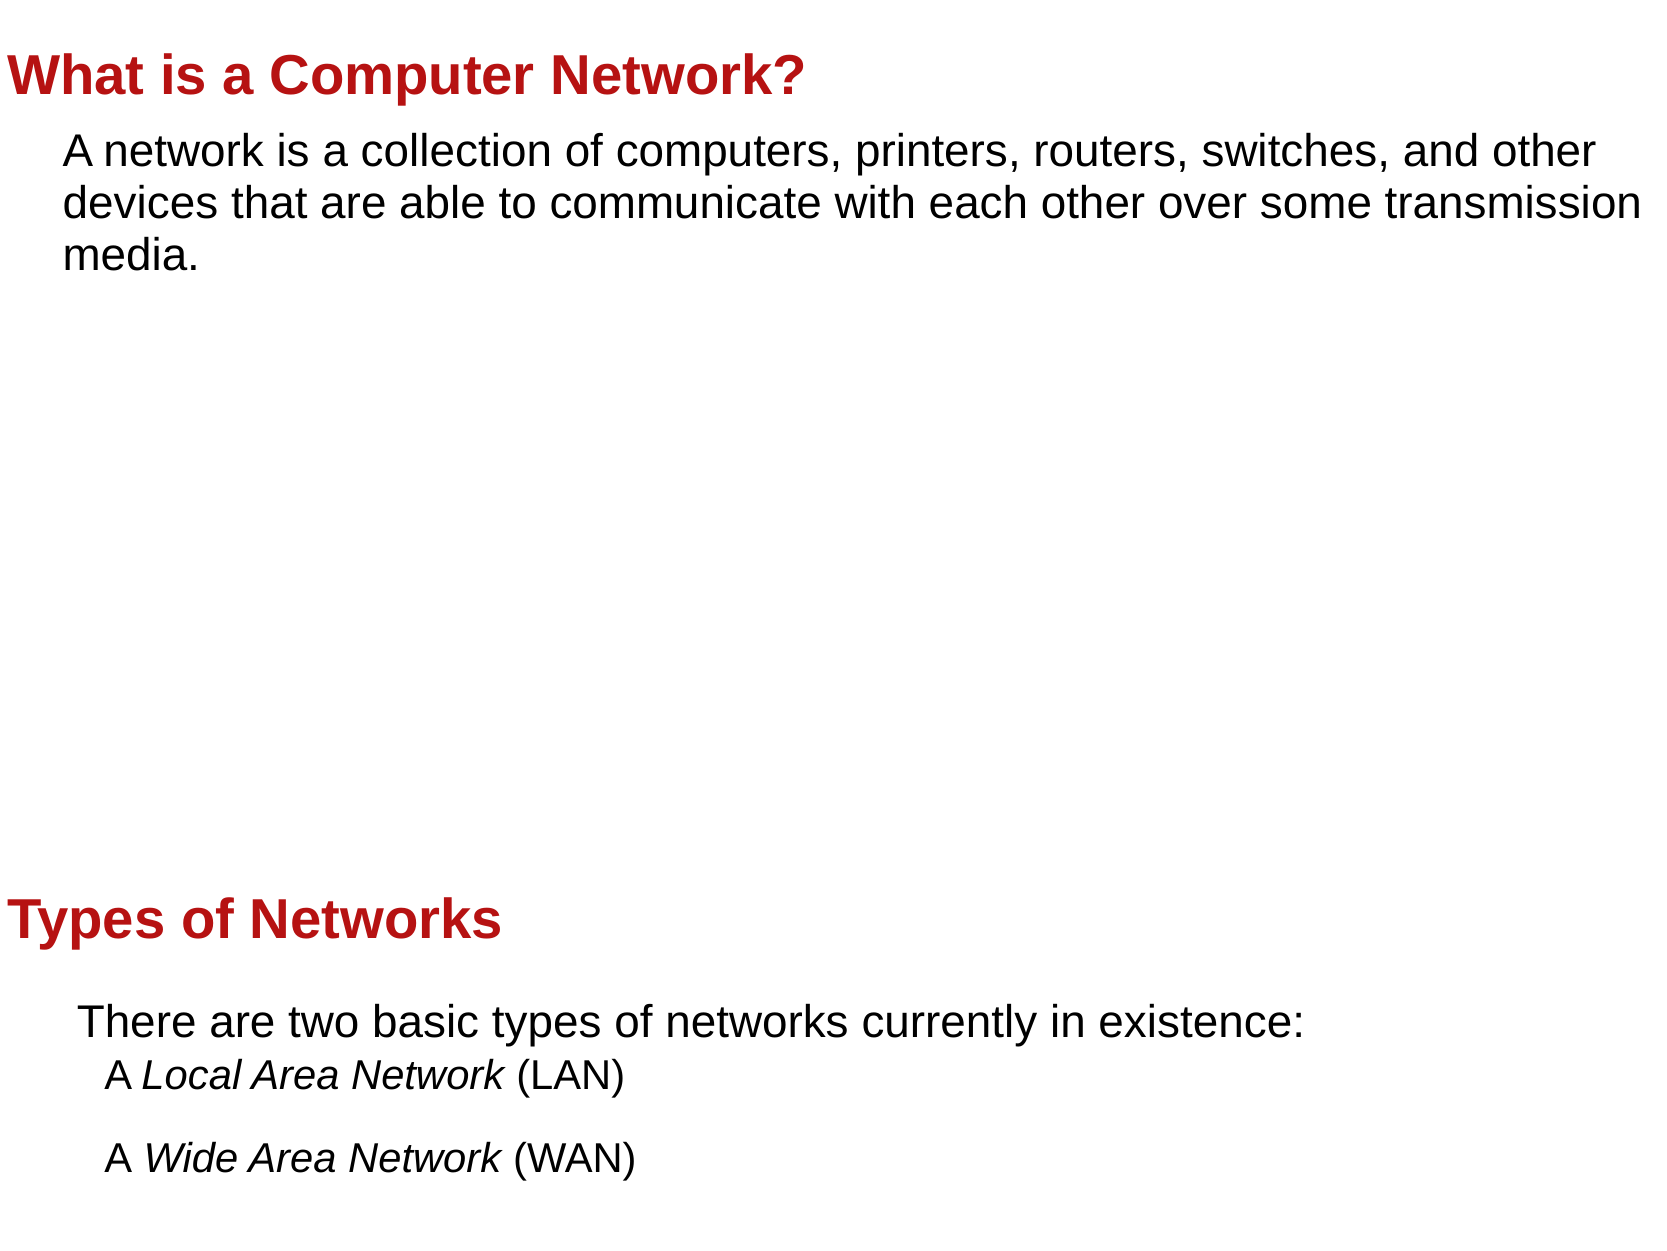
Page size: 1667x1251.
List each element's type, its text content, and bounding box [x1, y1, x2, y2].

text_box A network is a collection of computers, printers, routers, switches, and other devices that are able to communicate with each other over some transmission media. [62, 124, 1660, 282]
text_box A Local Area Network (LAN) [104, 1051, 659, 1099]
text_box What is a Computer Network? [7, 42, 817, 108]
text_box There are two basic types of networks currently in existence: [76, 996, 1348, 1049]
text_box A Wide Area Network (WAN) [104, 1134, 670, 1183]
text_box Types of Networks [7, 887, 521, 952]
